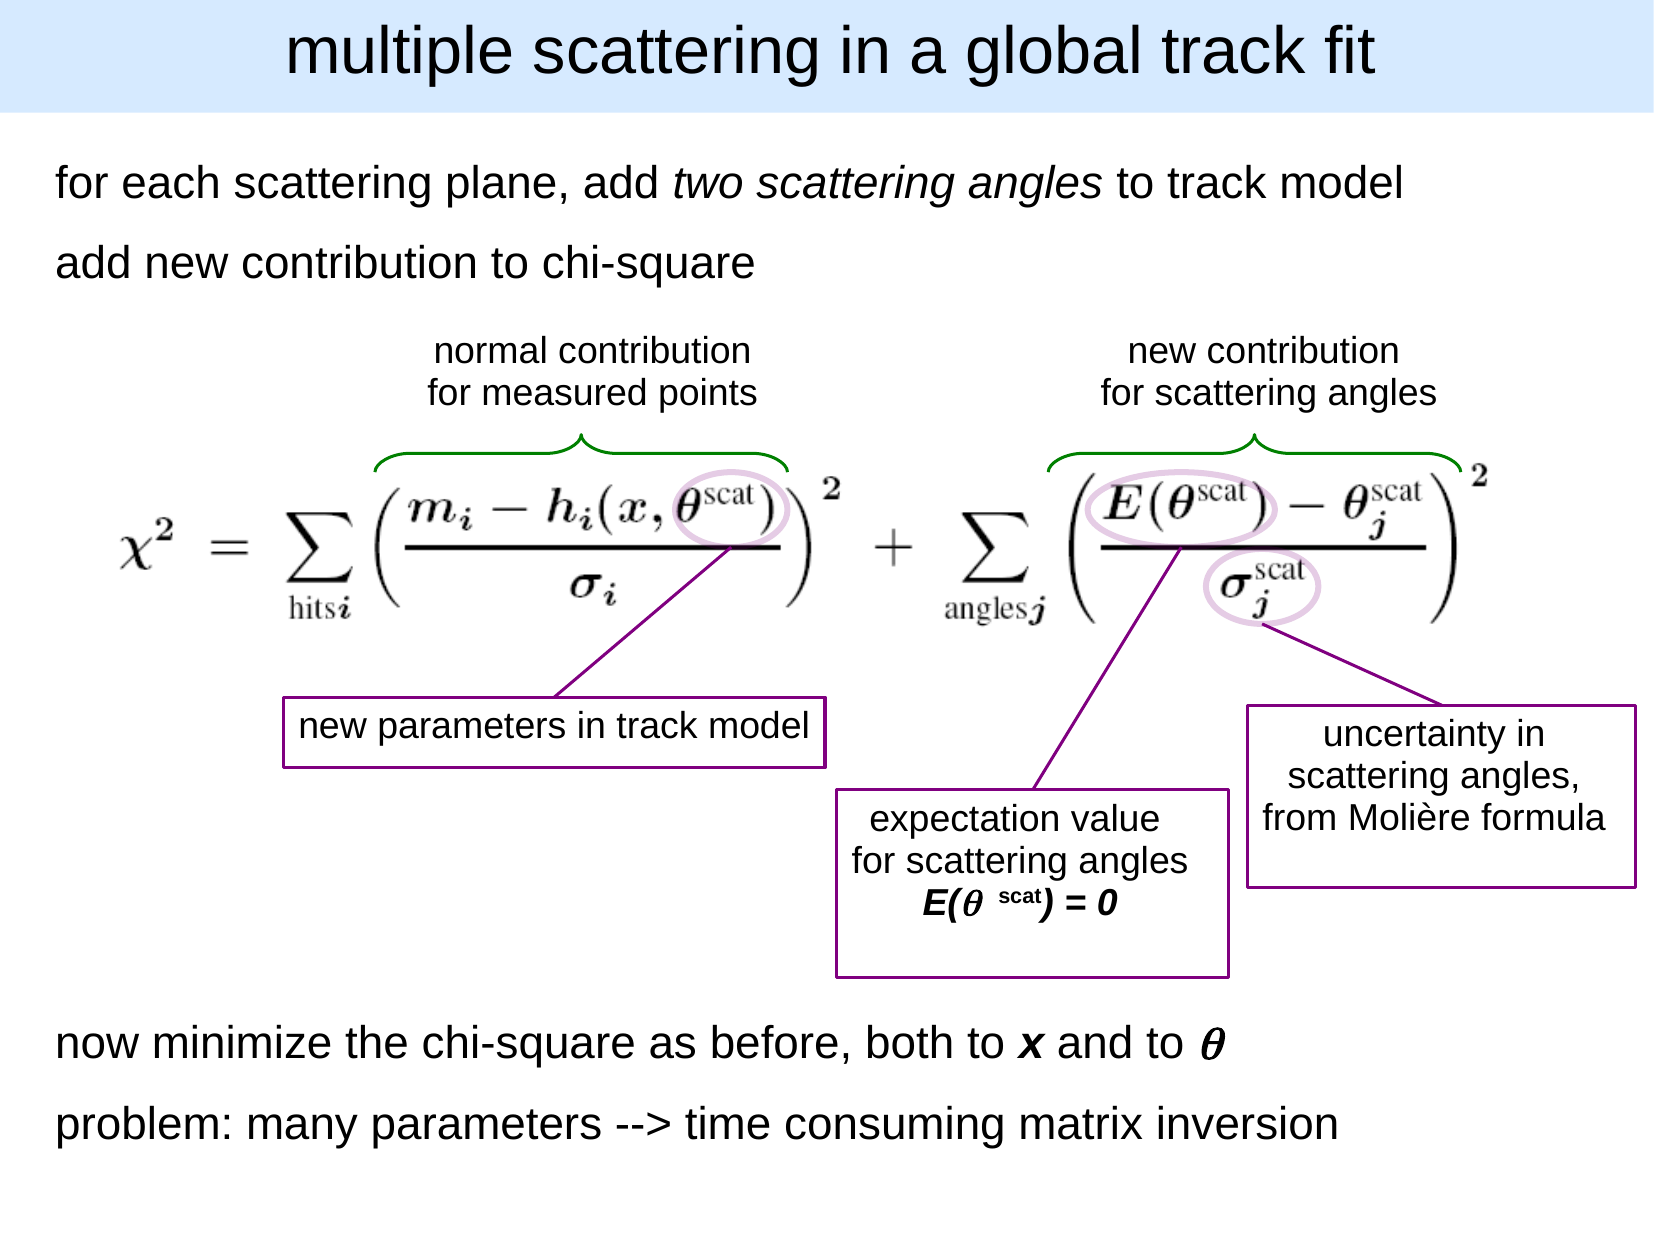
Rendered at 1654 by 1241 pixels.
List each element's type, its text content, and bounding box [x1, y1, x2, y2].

text_box normal contribution for measured points [412, 322, 773, 449]
list for each scattering plane, add two scattering angles to track model add new contribution to chi-square [400, 449, 763, 457]
list for each scattering plane, add two scattering angles to track model add new contribution to chi-square [1037, 642, 1613, 961]
picture [679, 476, 784, 544]
list for each scattering plane, add two scattering angles to track model add new contribution to chi-square [37, 156, 1613, 961]
picture [112, 457, 1504, 642]
title multiple scattering in a global track fit [86, 0, 1576, 100]
list now minimize the chi-square as before, both to x and to  problem: many parameters --> time consuming matrix inversion [37, 1017, 1613, 1184]
text_box new parameters in track model [283, 697, 826, 768]
list for each scattering plane, add two scattering angles to track model add new contribution to chi-square [1073, 449, 1436, 457]
text_box uncertainty in scattering angles, from Molière formula [1247, 705, 1636, 888]
text_box new contribution for scattering angles [1085, 322, 1453, 449]
picture [1091, 476, 1271, 544]
picture [1209, 552, 1315, 620]
text_box expectation value for scattering angles E( scat) = 0 [836, 789, 1229, 978]
